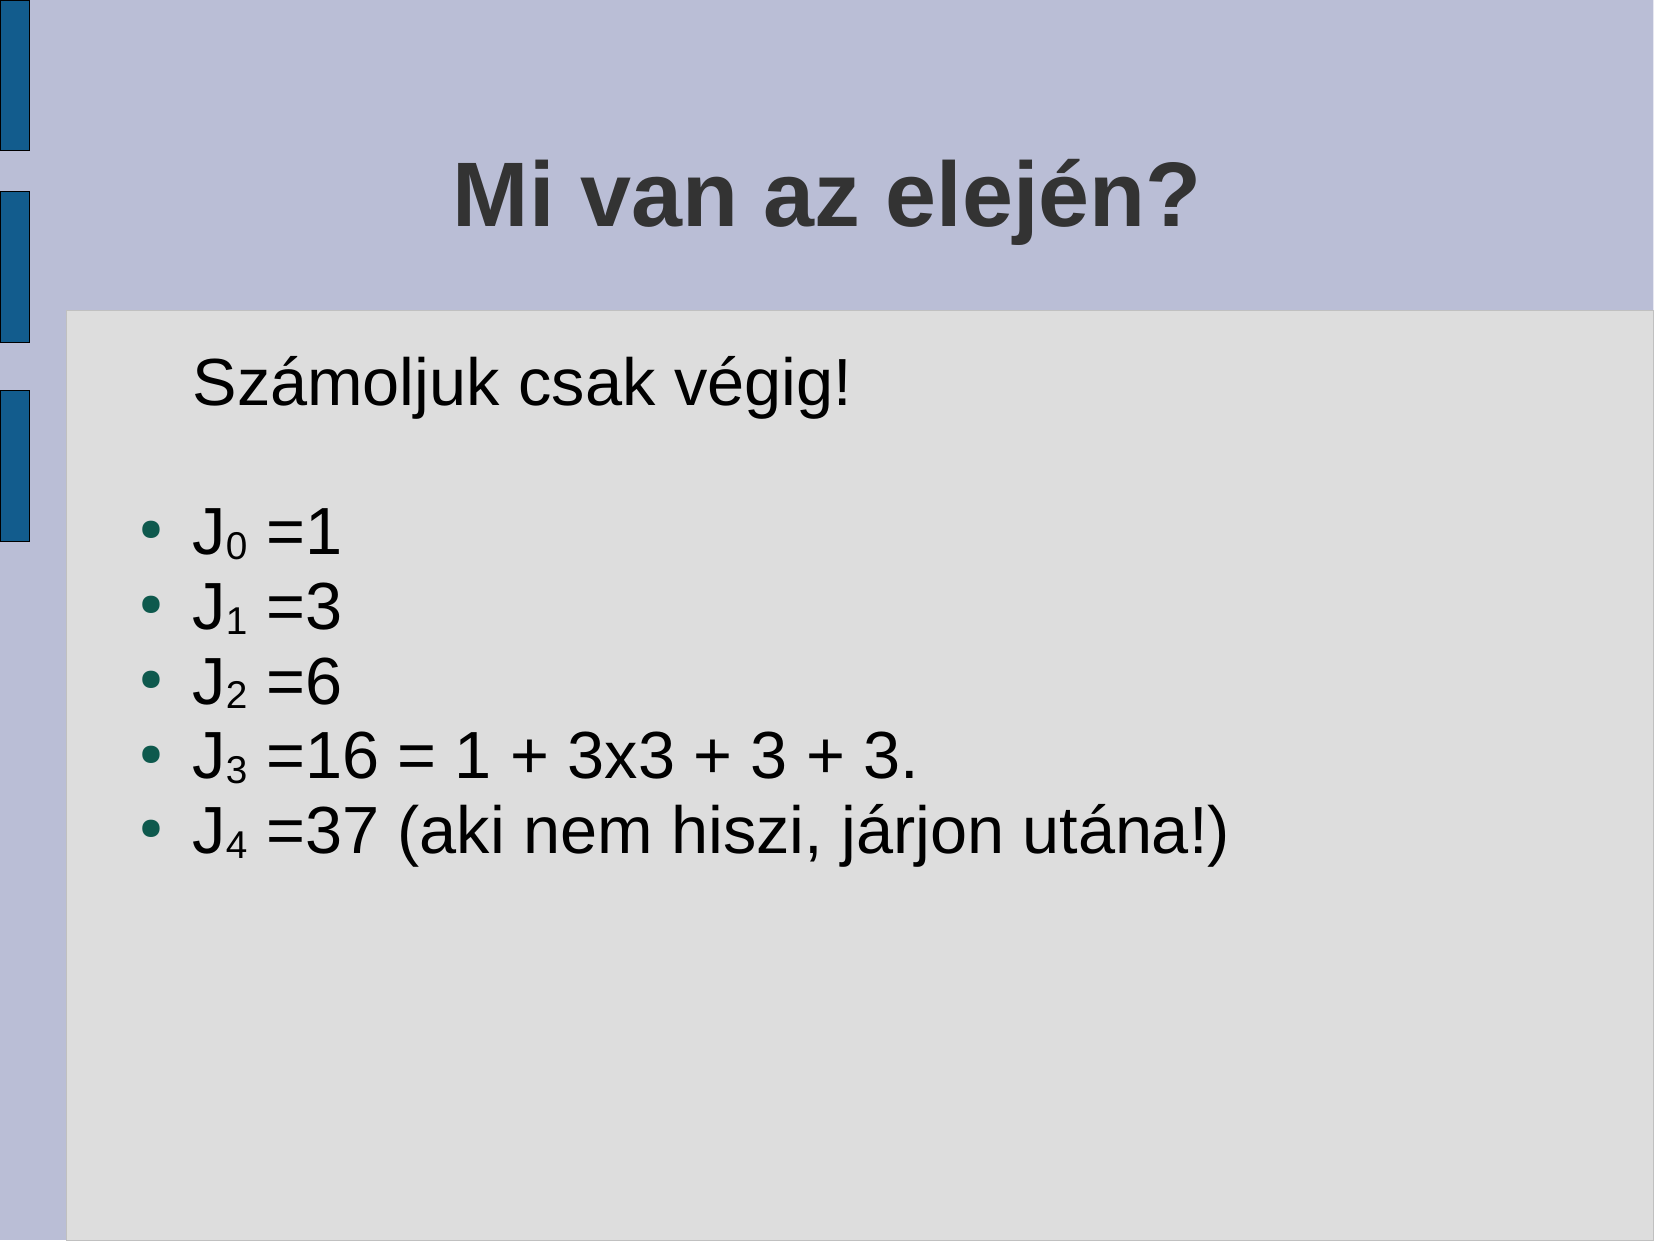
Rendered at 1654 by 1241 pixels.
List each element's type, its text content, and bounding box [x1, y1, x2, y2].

title Mi van az elején? [121, 98, 1534, 291]
list Számoljuk csak végig! J0=1 J1=3 J2=6 J3=16 = 1 + 3x3 + 3 + 3. J4=37 (aki nem hiszi, járjon utána!) [121, 344, 1534, 1149]
